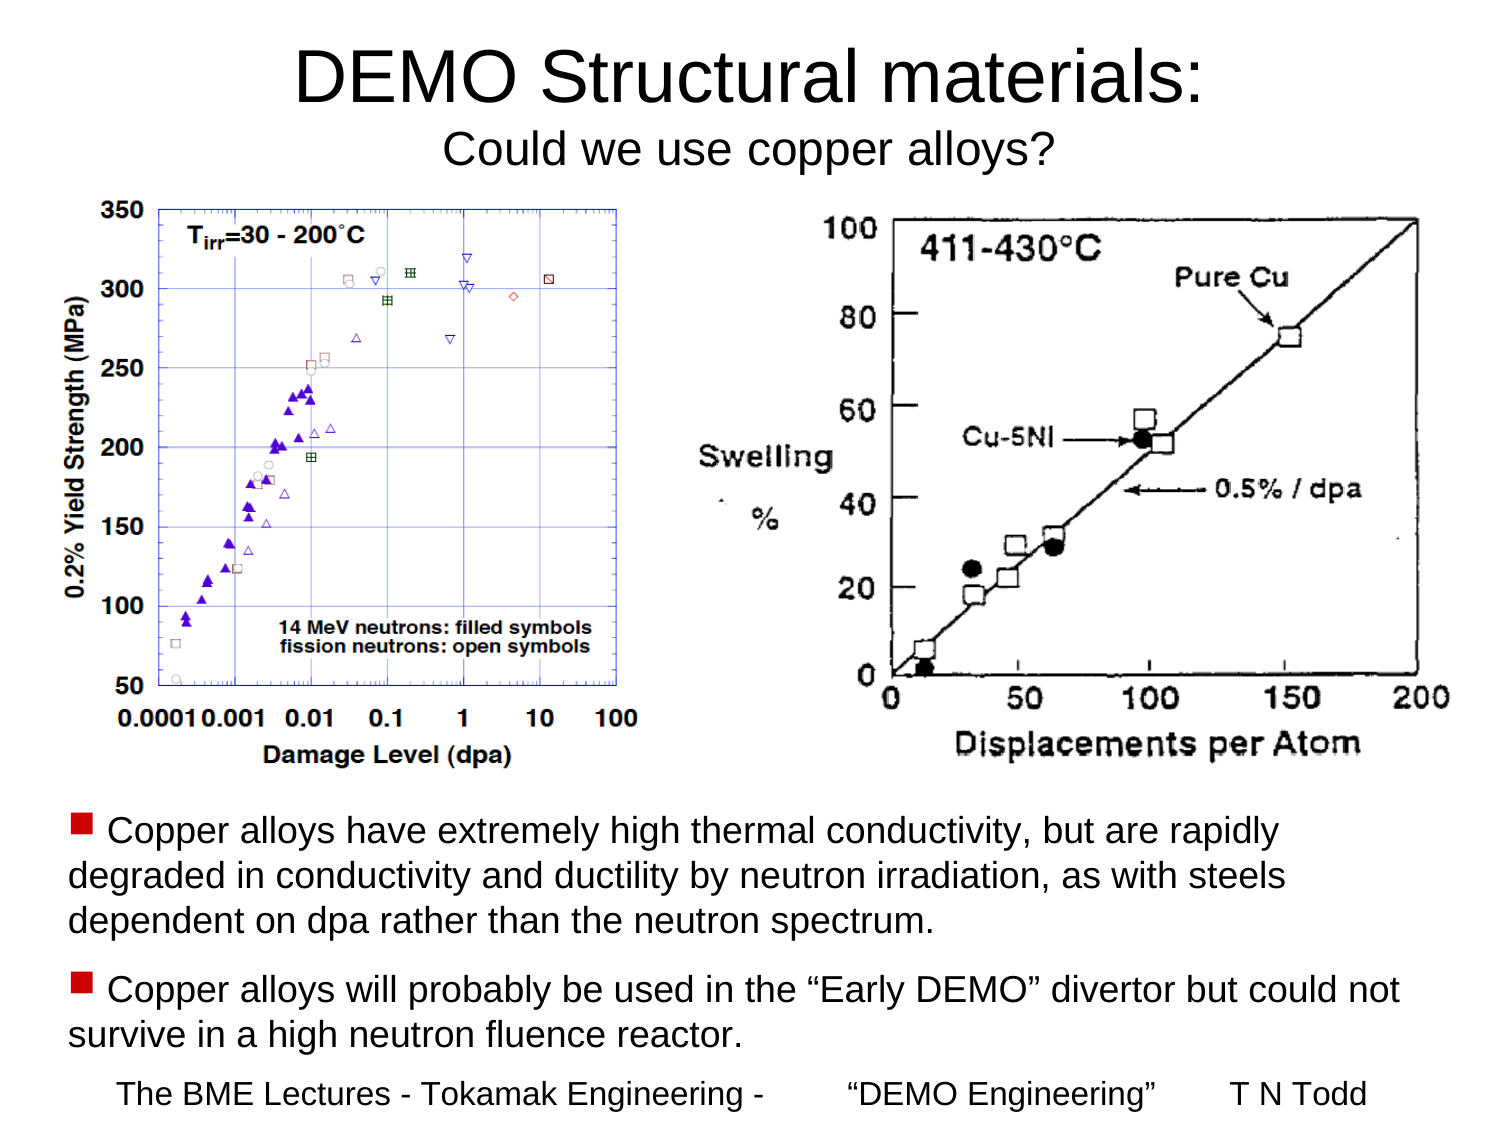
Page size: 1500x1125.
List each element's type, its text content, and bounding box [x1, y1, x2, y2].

text_box Copper alloys have extremely high thermal conductivity, but are rapidly degraded in conductivity and ductility by neutron irradiation, as with steels dependent on dpa rather than the neutron spectrum. Copper alloys will probably be used in the “Early DEMO” divertor but could not survive in a high neutron fluence reactor. [53, 798, 1424, 1063]
picture [689, 194, 1459, 777]
text_box DEMO Structural materials: Could we use copper alloys? [75, 7, 1426, 195]
picture [59, 196, 641, 771]
